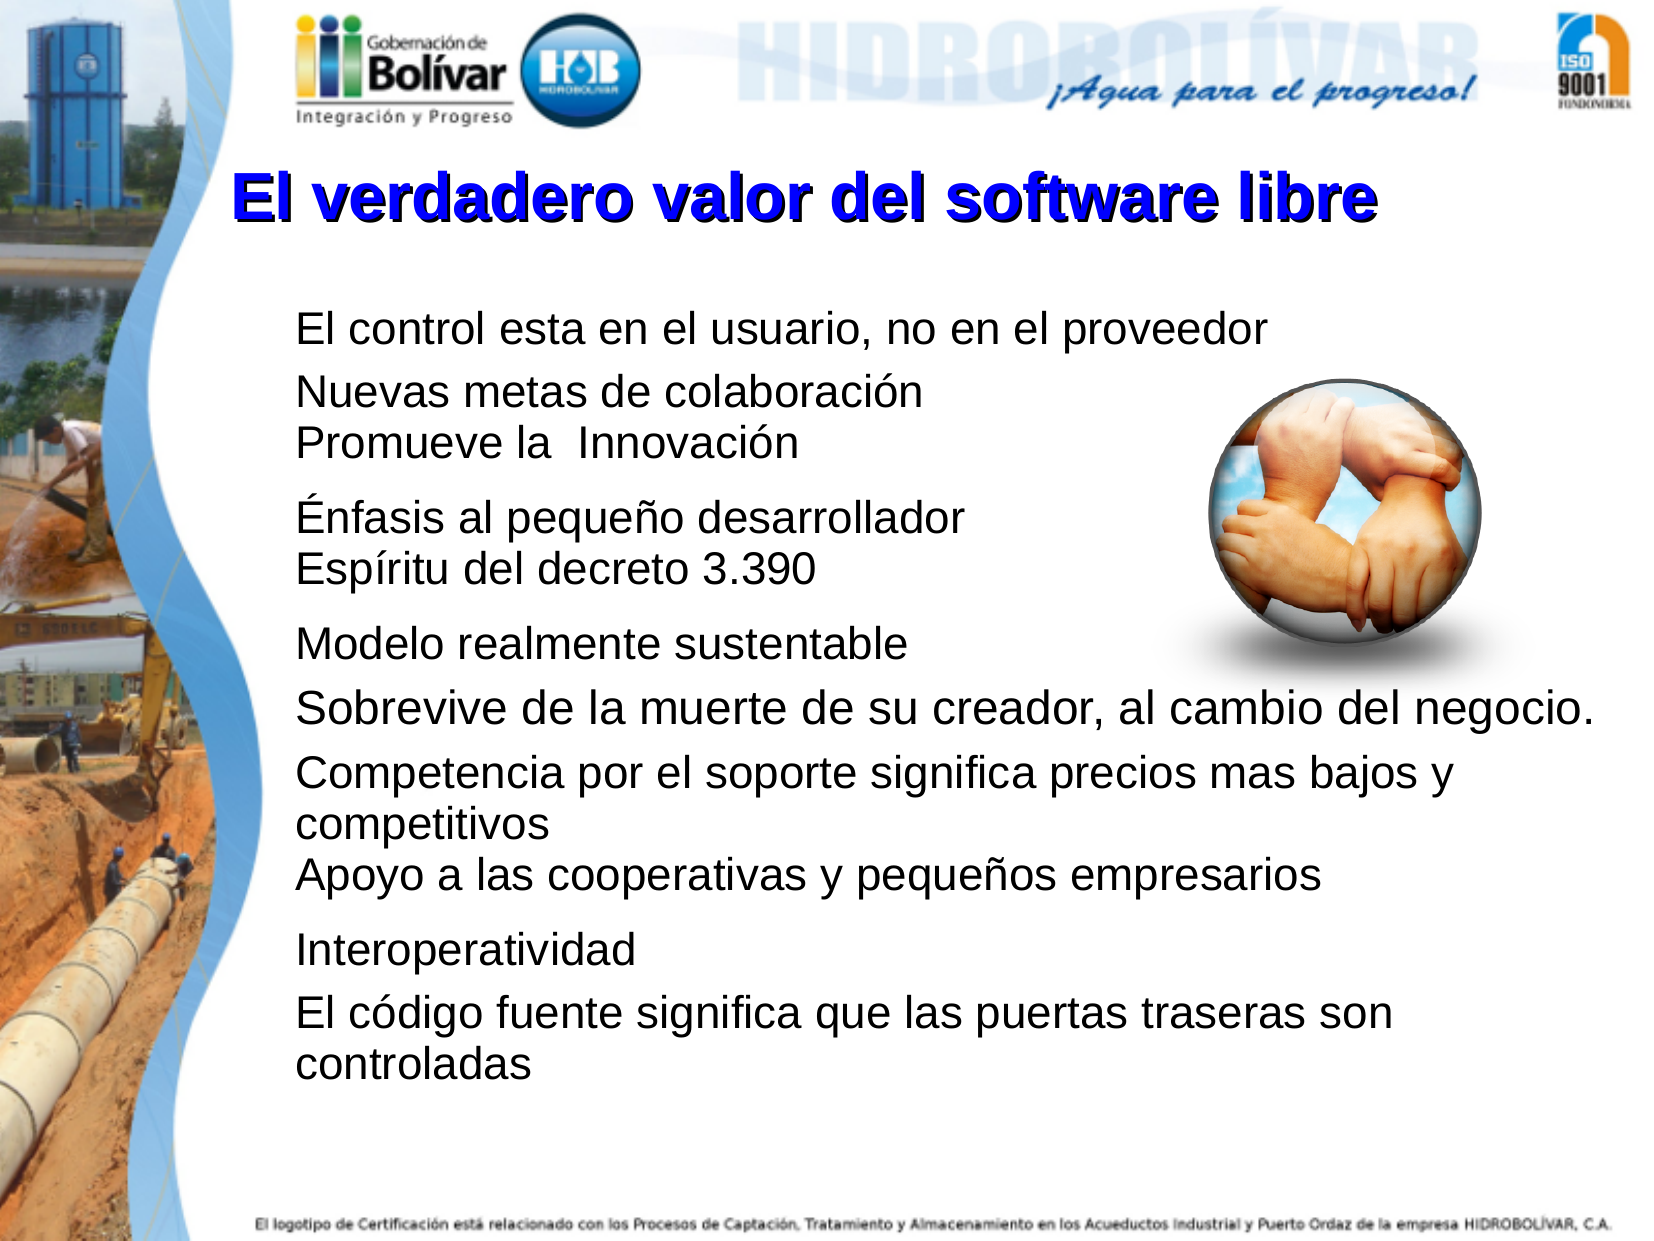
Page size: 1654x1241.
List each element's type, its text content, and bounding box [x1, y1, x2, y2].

title El verdadero valor del software libre [230, 134, 1595, 259]
list El control esta en el usuario, no en el proveedor Nuevas metas de colaboración Promueve la Innovación Énfasis al pequeño desarrollador Espíritu del decreto 3.390 Modelo realmente sustentable Sobrevive de la muerte de su creador, al cambio del negocio. Competencia por el soporte significa precios mas bajos y competitivos Apoyo a las cooperativas y pequeños empresarios Interoperatividad El código fuente significa que las puertas traseras son controladas [295, 303, 1625, 1090]
picture [0, 0, 1654, 1241]
